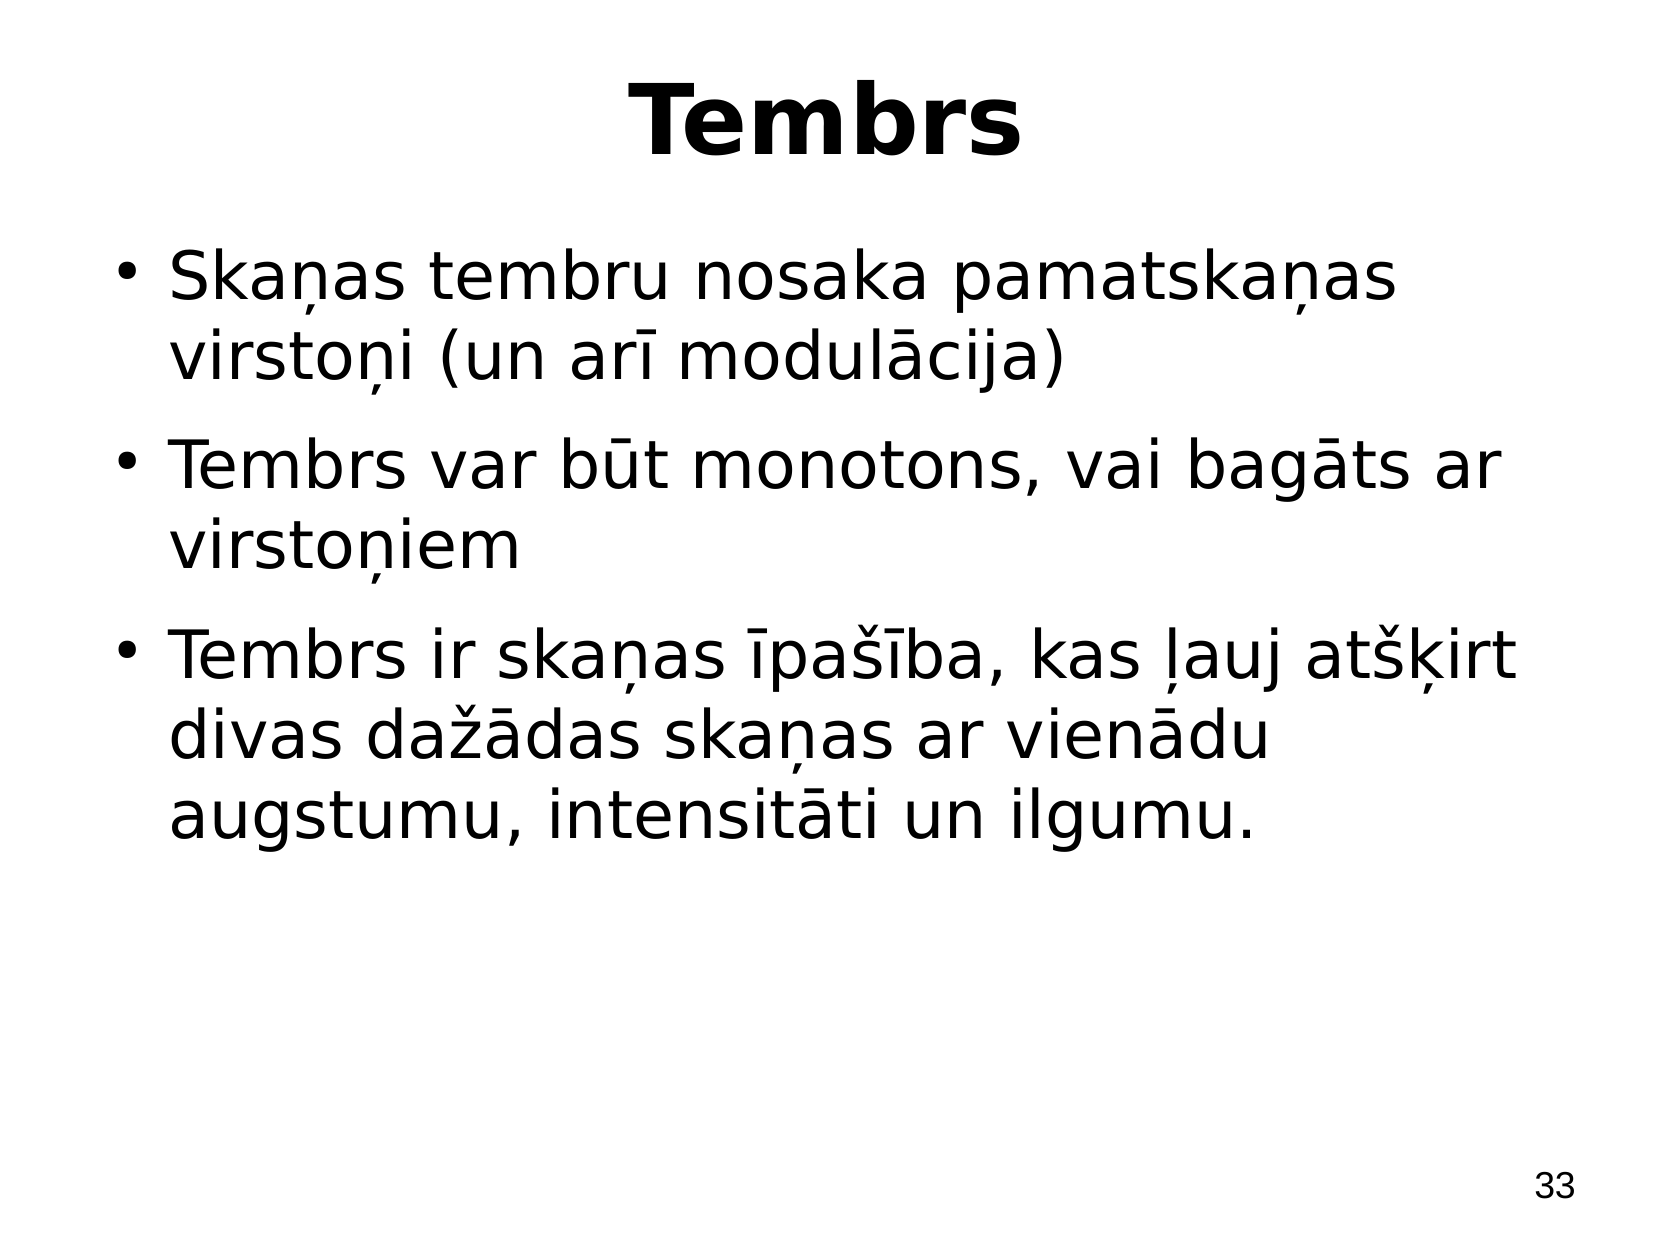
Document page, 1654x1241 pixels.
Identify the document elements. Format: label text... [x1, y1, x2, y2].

title Tembrs [82, 49, 1571, 196]
list Skaņas tembru nosaka pamatskaņas virstoņi (un arī modulācija) Tembrs var būt monotons, vai bagāts ar virstoņiem Tembrs ir skaņas īpašība, kas ļauj atšķirt divas dažādas skaņas ar vienādu augstumu, intensitāti un ilgumu. [82, 225, 1538, 1186]
